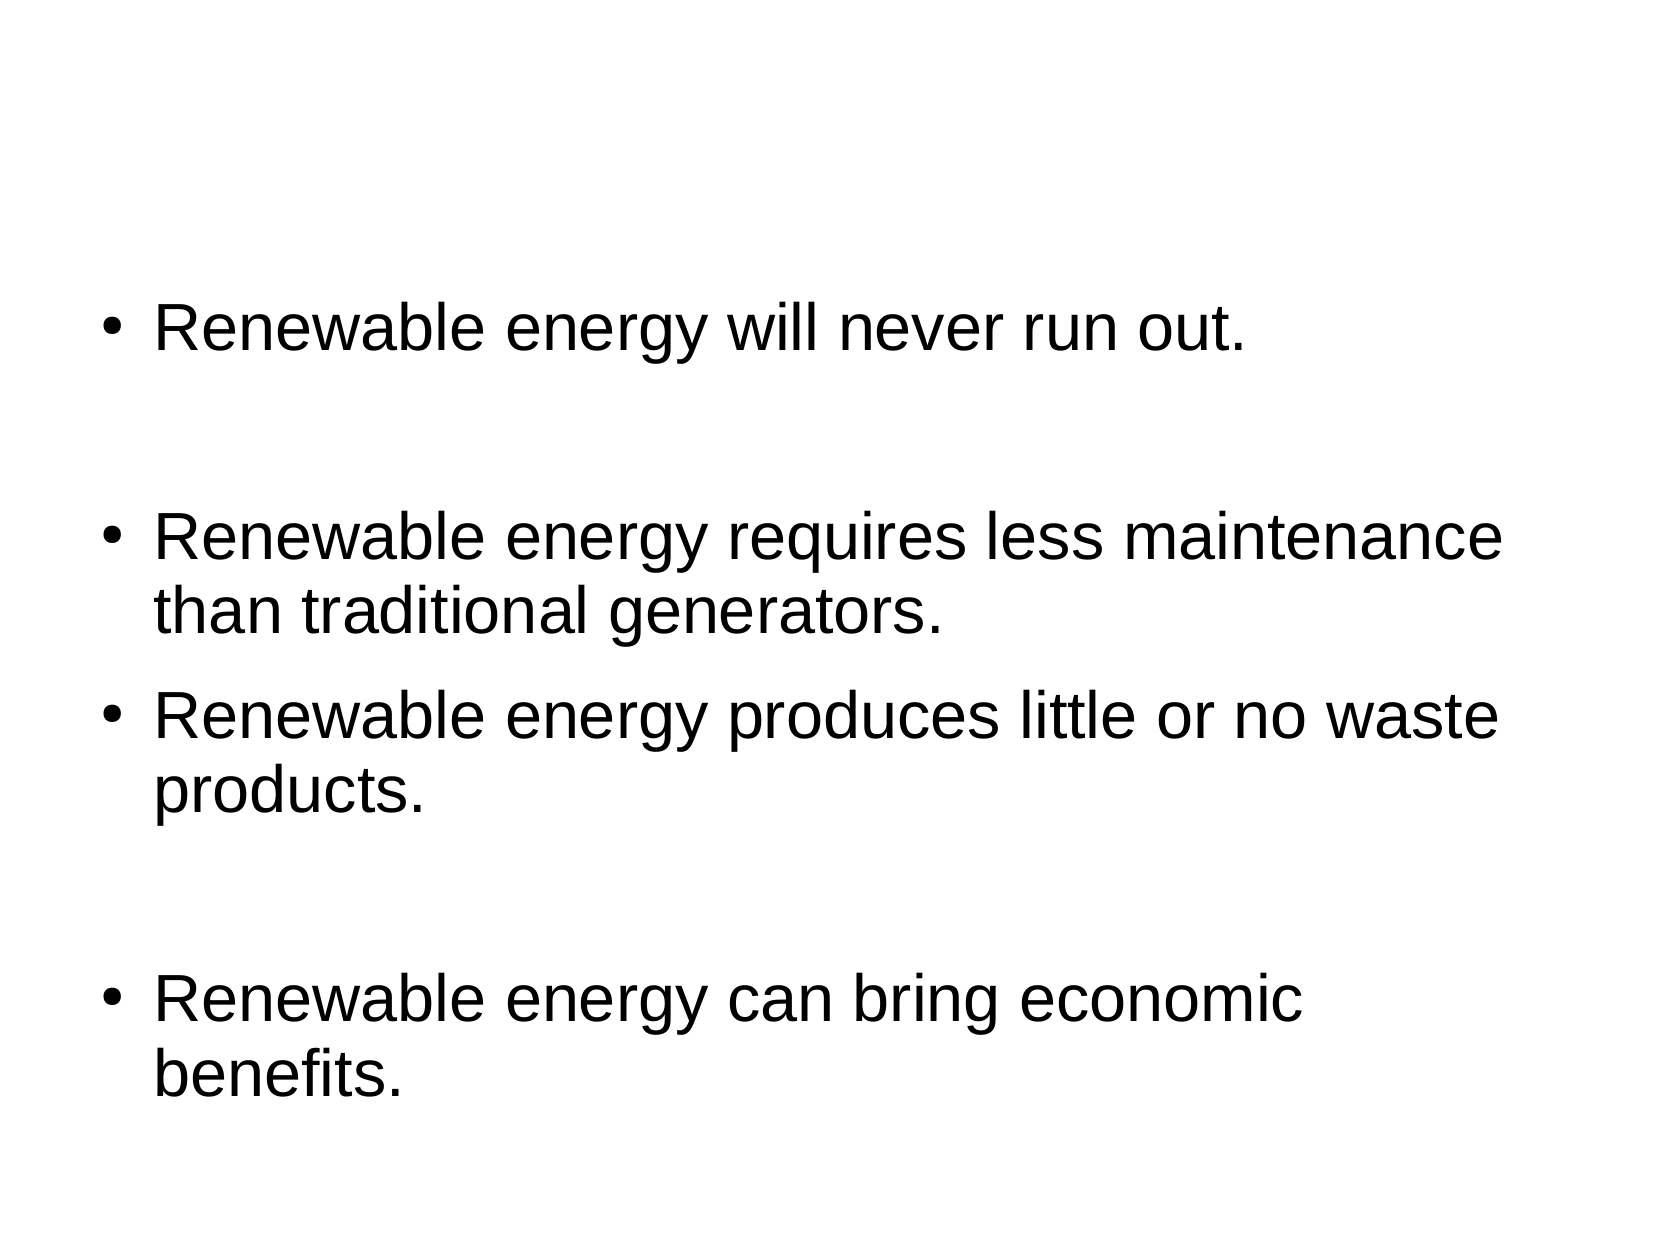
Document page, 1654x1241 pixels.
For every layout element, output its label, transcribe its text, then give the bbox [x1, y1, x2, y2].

list Renewable energy will never run out. Renewable energy requires less maintenance than traditional generators. Renewable energy produces little or no waste products. Renewable energy can bring economic benefits. [82, 290, 1571, 1111]
